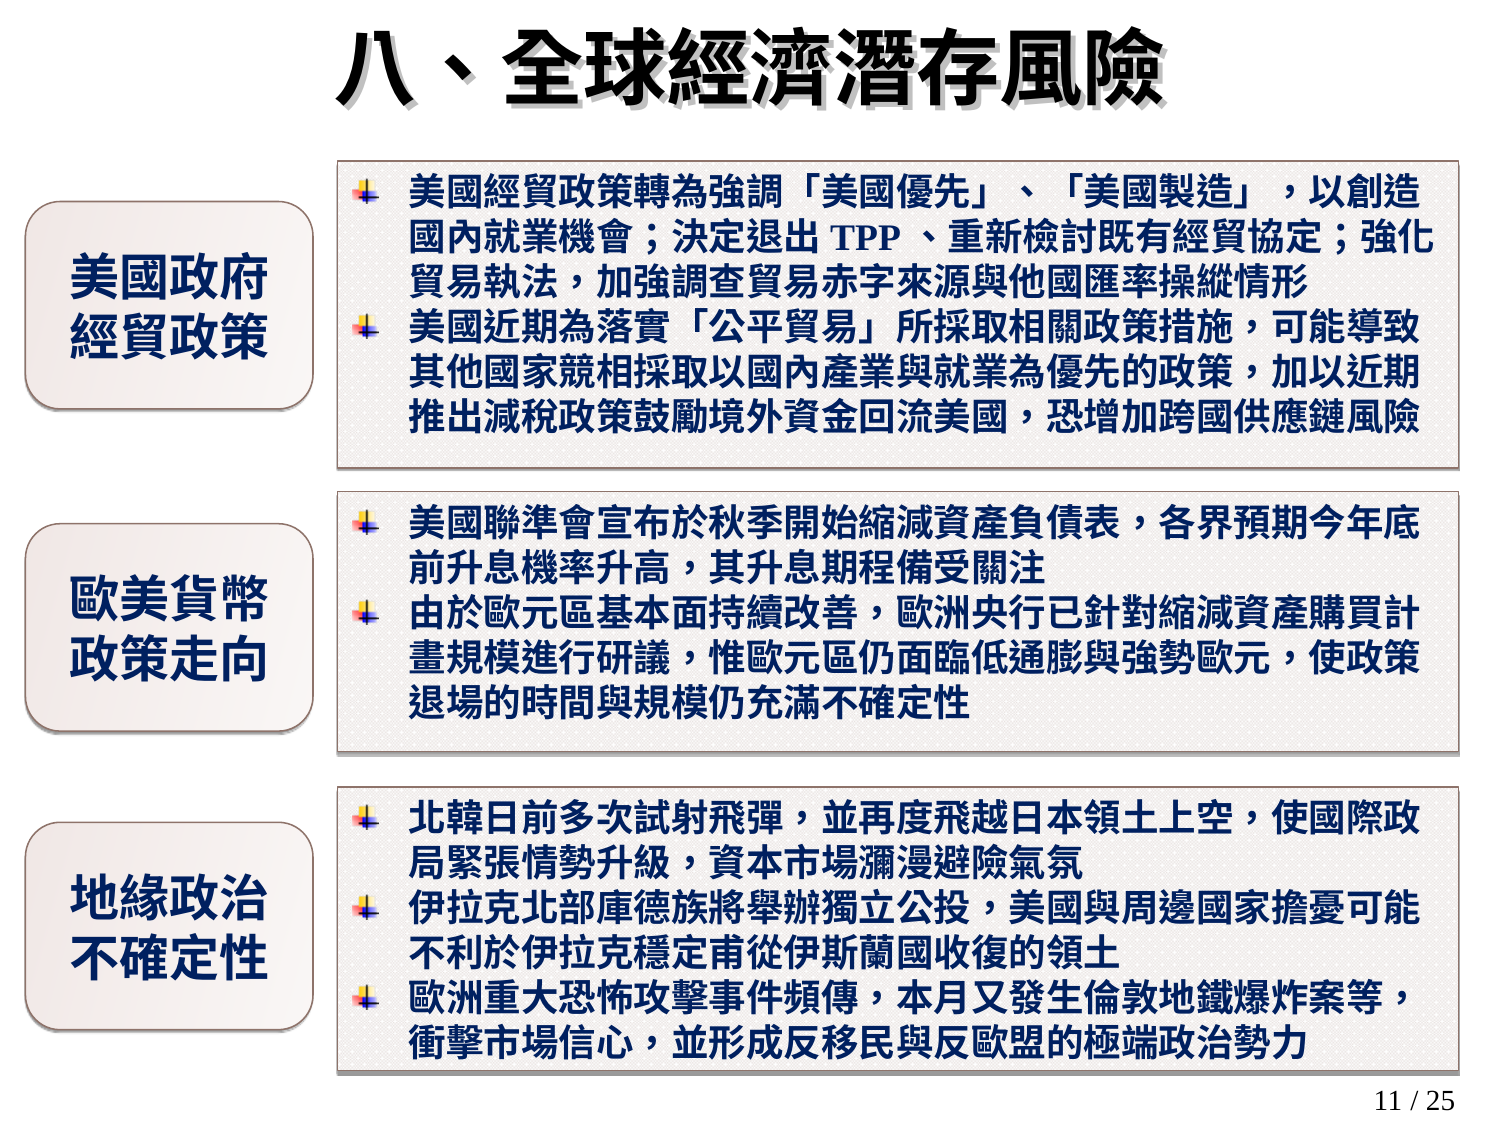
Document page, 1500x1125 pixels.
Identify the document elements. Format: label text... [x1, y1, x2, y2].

text_box 美國聯準會宣布於秋季開始縮減資產負債表，各界預期今年底 前升息機率升高，其升息期程備受關注 由於歐元區基本面持續改善，歐洲央行已針對縮減資產購買計 畫規模進行研議，惟歐元區仍面臨低通膨與強勢歐元，使政策 退場的時間與規模仍充滿不確定性 [338, 492, 1459, 752]
picture [352, 983, 379, 1010]
picture [352, 508, 379, 535]
text_box 美國經貿政策轉為強調「美國優先」、「美國製造」，以創造 國內就業機會；決定退出TPP、重新檢討既有經貿協定；強化 貿易執法，加強調查貿易赤字來源與他國匯率操縱情形 美國近期為落實「公平貿易」所採取相關政策措施，可能導致 其他國家競相採取以國內產業與就業為優先的政策，加以近期 推出減稅政策鼓勵境外資金回流美國，恐增加跨國供應鏈風險 [338, 161, 1459, 468]
picture [352, 893, 379, 920]
picture [352, 598, 379, 625]
picture [352, 177, 379, 204]
picture [352, 312, 379, 339]
text_box 美國政府經貿政策 [25, 201, 313, 409]
text_box 八、全球經濟潛存風險 [0, 7, 1500, 138]
text_box 歐美貨幣政策走向 [25, 523, 313, 732]
picture [352, 803, 379, 830]
text_box 北韓日前多次試射飛彈，並再度飛越日本領土上空，使國際政 局緊張情勢升級，資本市場瀰漫避險氣氛 伊拉克北部庫德族將舉辦獨立公投，美國與周邊國家擔憂可能 不利於伊拉克穩定甫從伊斯蘭國收復的領土 歐洲重大恐怖攻擊事件頻傳，本月又發生倫敦地鐵爆炸案等， 衝擊市場信心，並形成反移民與反歐盟的極端政治勢力 [338, 787, 1459, 1070]
text_box 地緣政治不確定性 [25, 822, 313, 1030]
